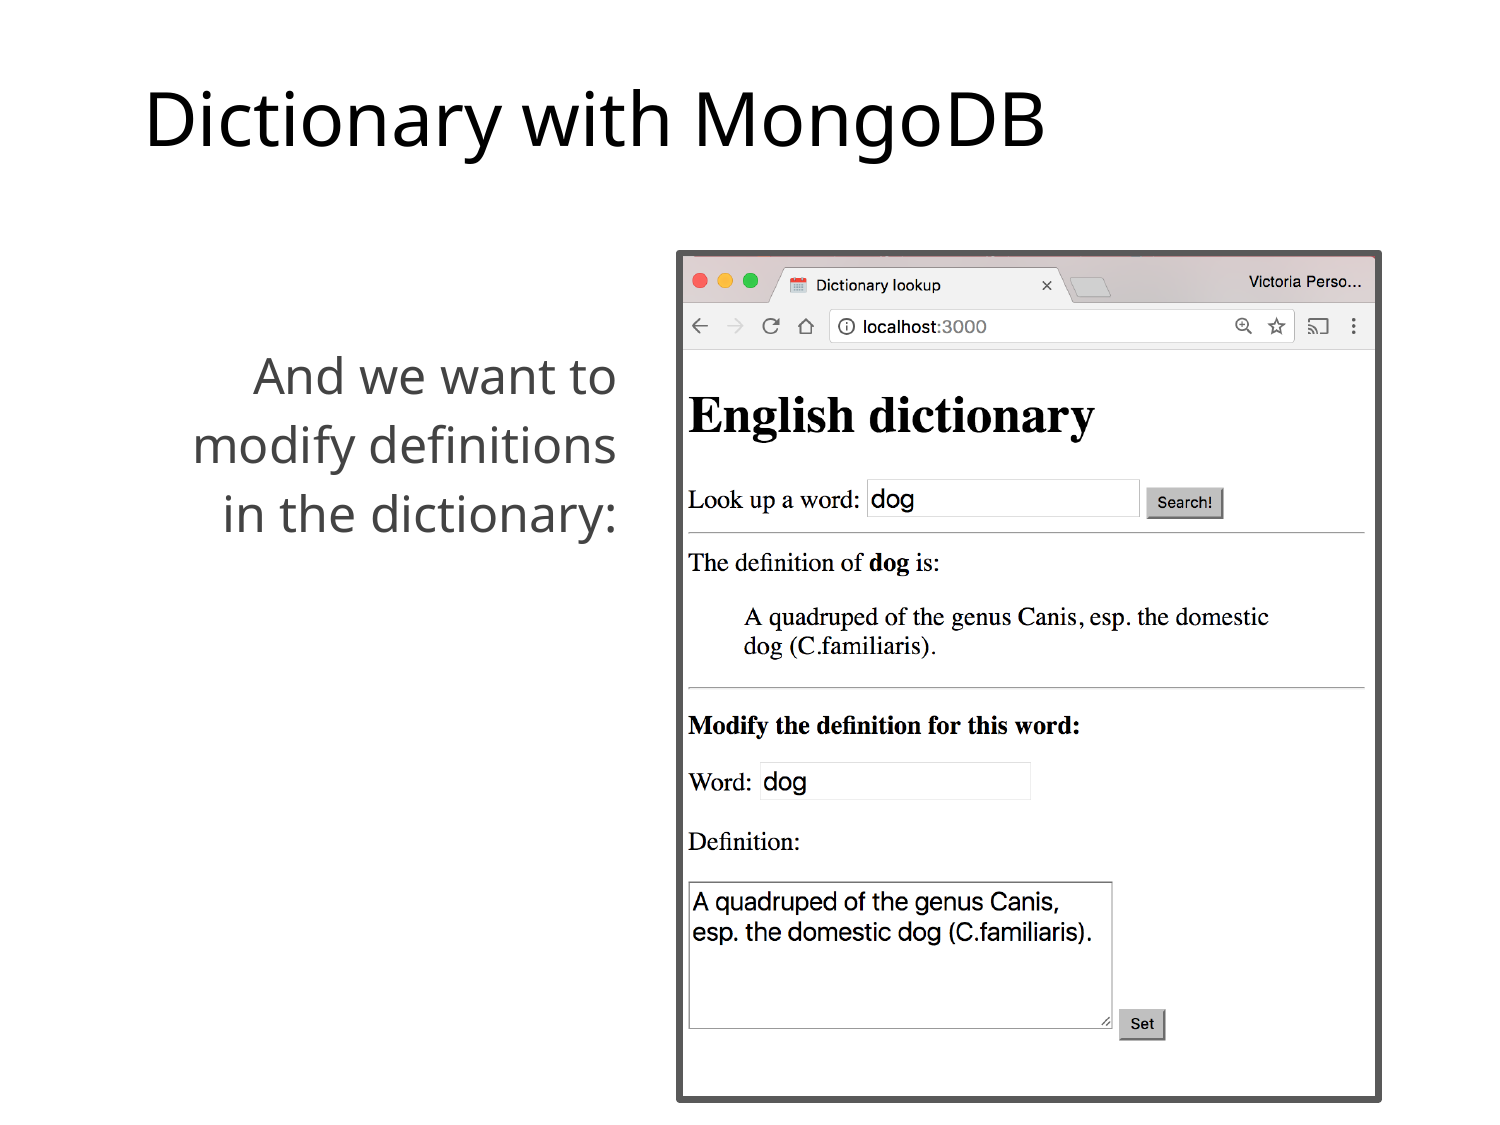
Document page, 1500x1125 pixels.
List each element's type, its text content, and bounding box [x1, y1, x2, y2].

list And we want to modify definitions in the dictionary: [128, 320, 633, 805]
picture [682, 255, 1376, 1097]
title Dictionary with MongoDB [128, 56, 1372, 183]
